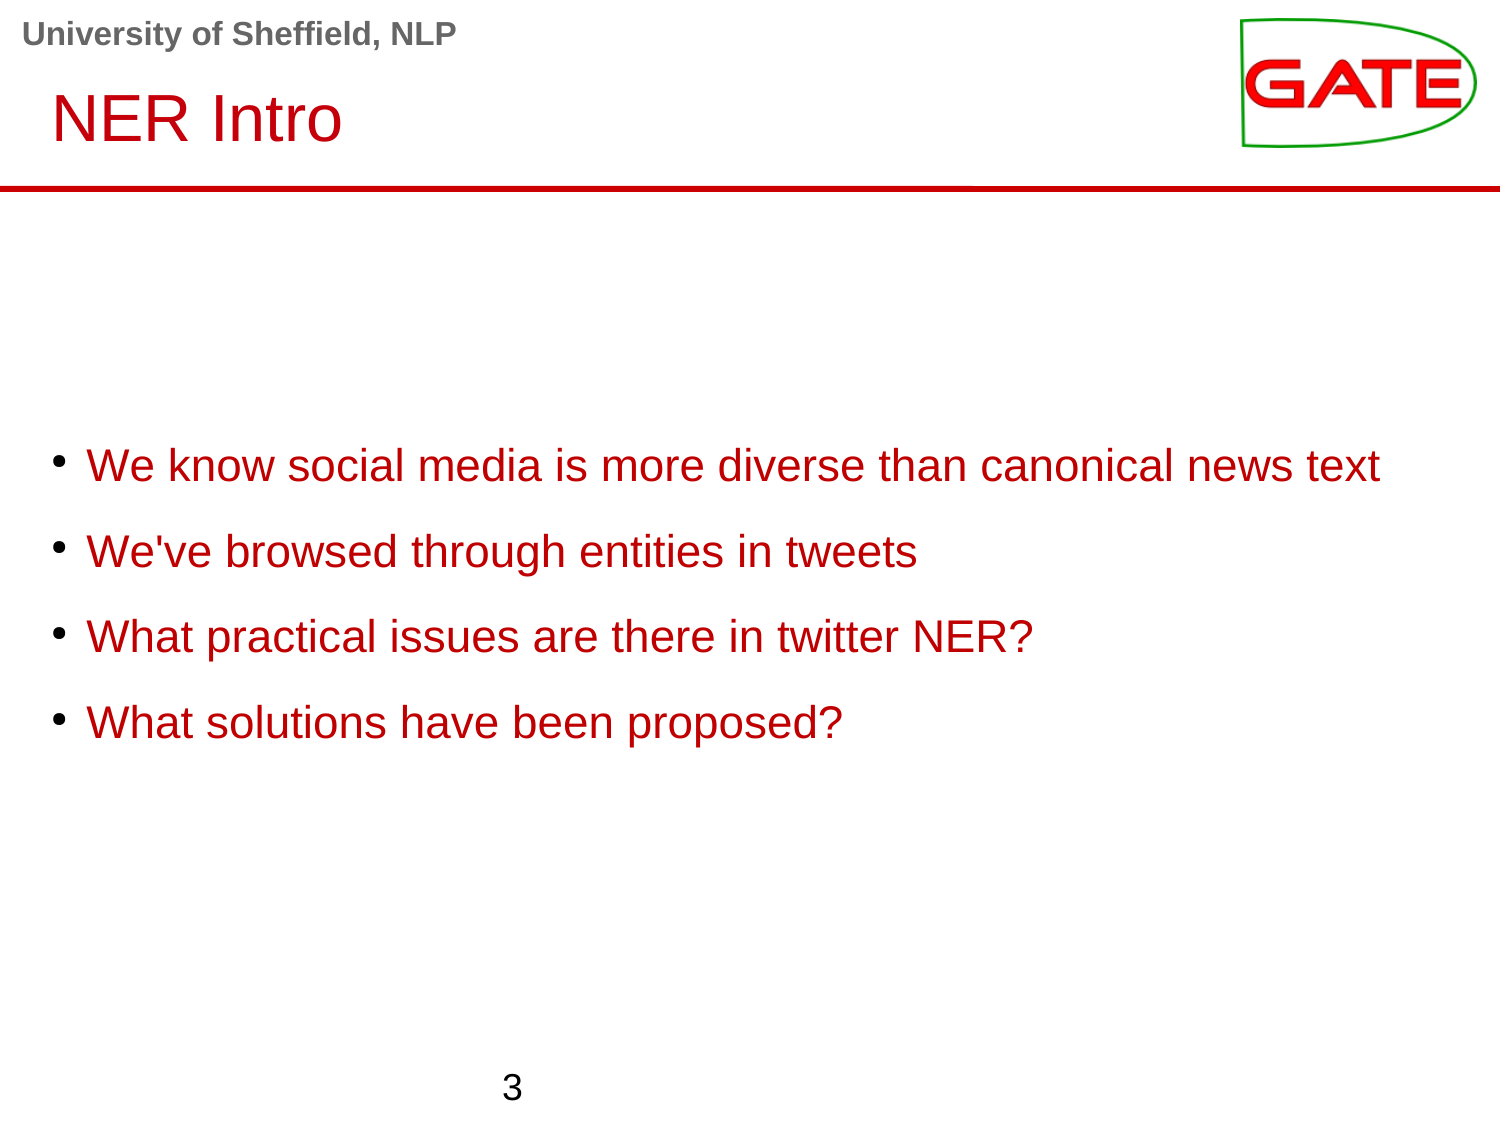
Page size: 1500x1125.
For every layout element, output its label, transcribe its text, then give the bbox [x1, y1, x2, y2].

text_box We know social media is more diverse than canonical news text We've browsed through entities in tweets What practical issues are there in twitter NER? What solutions have been proposed? [51, 234, 1450, 988]
text_box <number> [502, 1062, 1004, 1108]
picture [1240, 18, 1477, 148]
text_box NER Intro [51, 44, 1184, 188]
